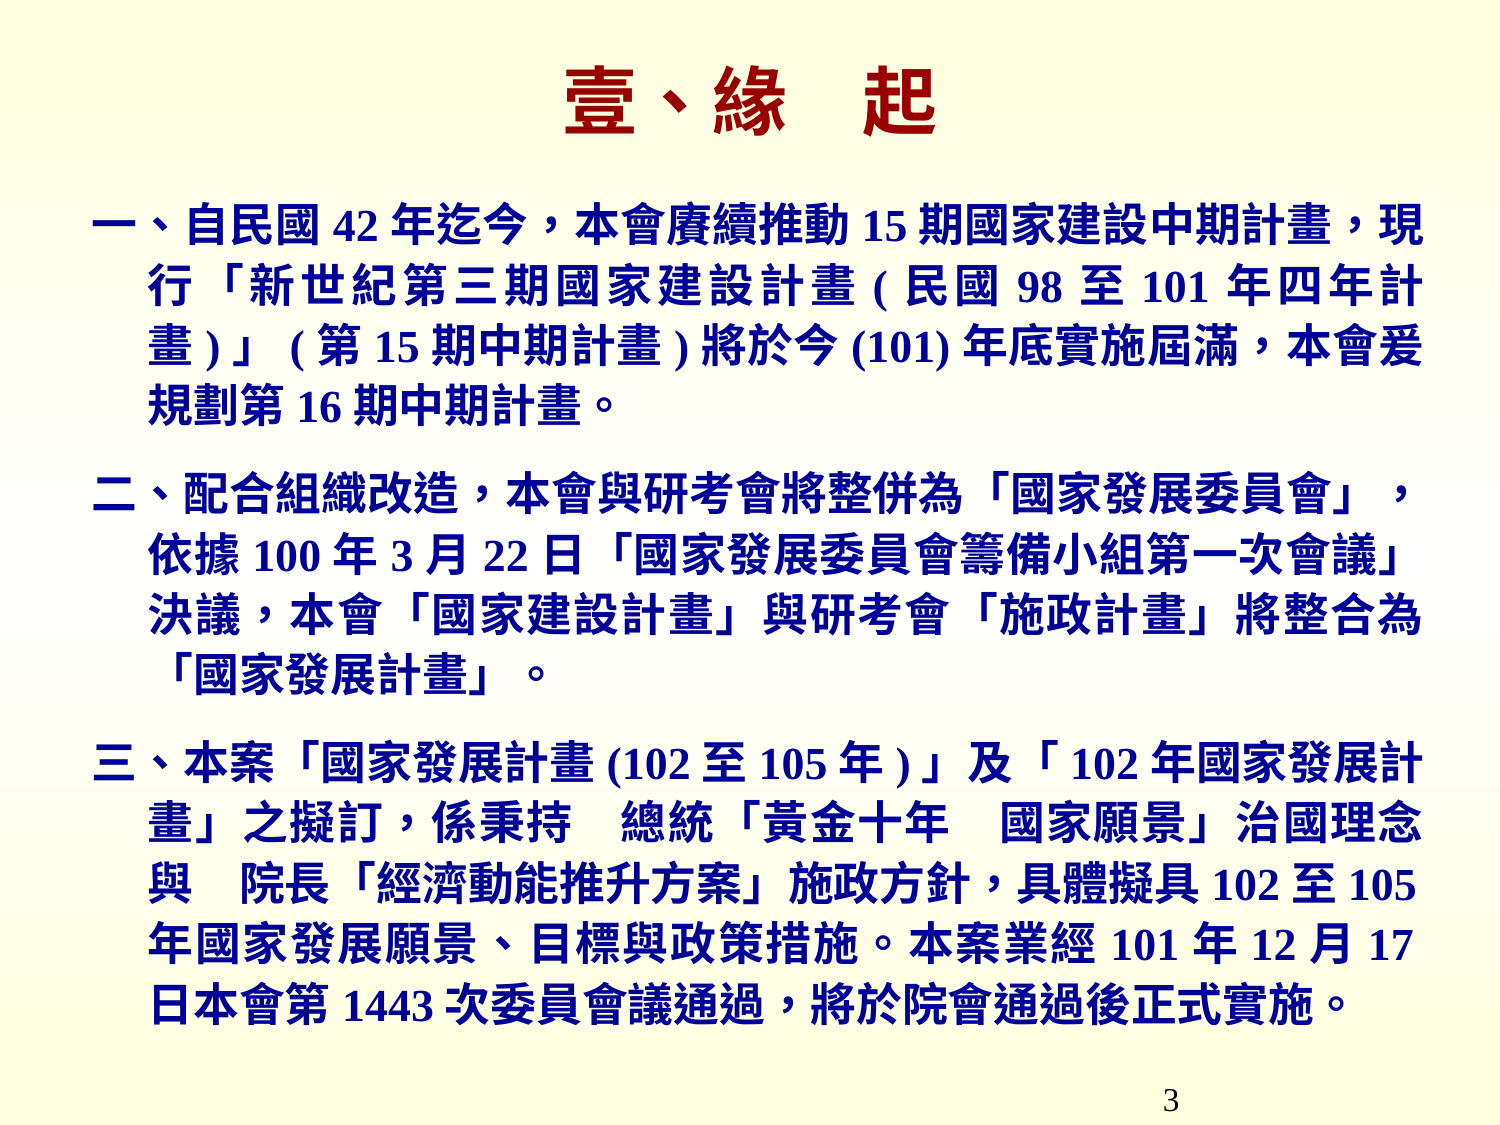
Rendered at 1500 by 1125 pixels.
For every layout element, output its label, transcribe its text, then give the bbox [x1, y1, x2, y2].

text_box 壹、緣 起 [0, 38, 1500, 153]
text_box 3 [1147, 1070, 1498, 1125]
text_box 一、自民國42年迄今，本會賡續推動15期國家建設中期計畫，現行「新世紀第三期國家建設計畫(民國98至101年四年計畫)」(第15期中期計畫)將於今(101)年底實施屆滿，本會爰規劃第16期中期計畫。 二、配合組織改造，本會與研考會將整併為「國家發展委員會」，依據100年3月22日「國家發展委員會籌備小組第一次會議」決議，本會「國家建設計畫」與研考會「施政計畫」將整合為「國家發展計畫」。 三、本案「國家發展計畫(102至105年)」及「102年國家發展計畫」之擬訂，係秉持 總統「黃金十年 國家願景」治國理念與 院長「經濟動能推升方案」施政方針，具體擬具102至105年國家發展願景、目標與政策措施。本案業經101年12月17日本會第1443次委員會議通過，將於院會通過後正式實施。 [76, 183, 1440, 1047]
